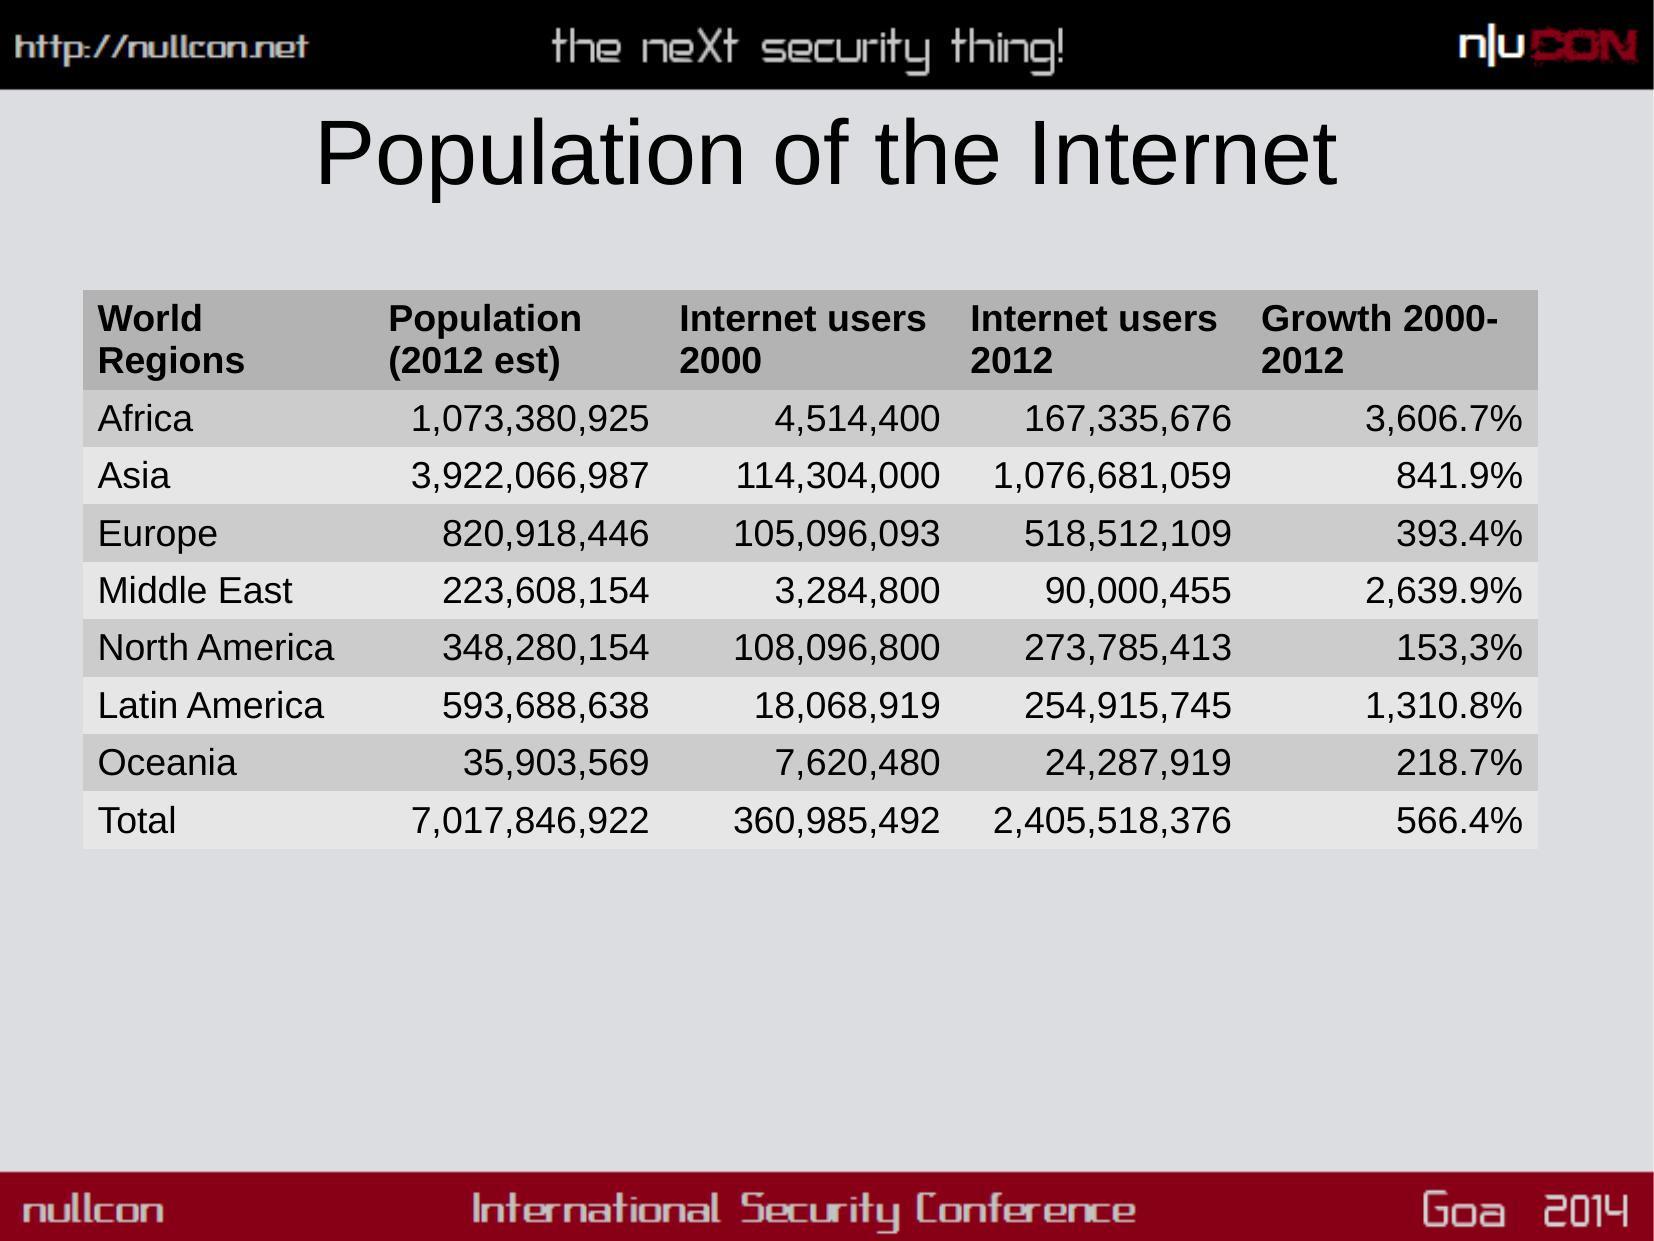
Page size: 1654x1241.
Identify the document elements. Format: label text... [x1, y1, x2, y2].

table_cell 90,000,455 [956, 562, 1247, 619]
table_cell 108,096,800 [665, 619, 956, 677]
table_cell 348,280,154 [374, 619, 665, 677]
table_cell 393.4% [1247, 504, 1538, 562]
table_cell 1,076,681,059 [956, 447, 1247, 504]
table_cell Asia [83, 447, 374, 504]
table_cell 3,922,066,987 [374, 447, 665, 504]
table_cell Africa [83, 390, 374, 447]
table_cell 35,903,569 [374, 734, 665, 791]
title Population of the Internet [82, 49, 1571, 257]
table_cell 273,785,413 [956, 619, 1247, 677]
table_cell 24,287,919 [956, 734, 1247, 791]
table_header Internet users 2012 [956, 290, 1247, 390]
table_cell 2,639.9% [1247, 562, 1538, 619]
picture [0, 0, 1654, 1241]
table_cell 593,688,638 [374, 677, 665, 734]
table_cell 7,017,846,922 [374, 791, 665, 849]
table_cell 3,284,800 [665, 562, 956, 619]
table_header Population (2012 est) [374, 290, 665, 390]
table_cell 360,985,492 [665, 791, 956, 849]
table_cell 841.9% [1247, 447, 1538, 504]
table_header Growth 2000-2012 [1247, 290, 1538, 390]
table_cell Oceania [83, 734, 374, 791]
table_cell 167,335,676 [956, 390, 1247, 447]
table_cell 2,405,518,376 [956, 791, 1247, 849]
table_cell Total [83, 791, 374, 849]
table_cell 4,514,400 [665, 390, 956, 447]
table_cell 114,304,000 [665, 447, 956, 504]
table_cell Europe [83, 504, 374, 562]
table_header Internet users 2000 [665, 290, 956, 390]
table_cell 3,606.7% [1247, 390, 1538, 447]
table_cell 820,918,446 [374, 504, 665, 562]
table_header World Regions [83, 290, 374, 390]
table_cell 254,915,745 [956, 677, 1247, 734]
table_cell Latin America [83, 677, 374, 734]
table_cell 1,310.8% [1247, 677, 1538, 734]
table_cell Middle East [83, 562, 374, 619]
table_cell 18,068,919 [665, 677, 956, 734]
table_cell 518,512,109 [956, 504, 1247, 562]
table_cell 153,3% [1247, 619, 1538, 677]
table_cell 218.7% [1247, 734, 1538, 791]
table_cell North America [83, 619, 374, 677]
table_cell 7,620,480 [665, 734, 956, 791]
table_cell 1,073,380,925 [374, 390, 665, 447]
table_cell 223,608,154 [374, 562, 665, 619]
table_cell 566.4% [1247, 791, 1538, 849]
table_cell 105,096,093 [665, 504, 956, 562]
